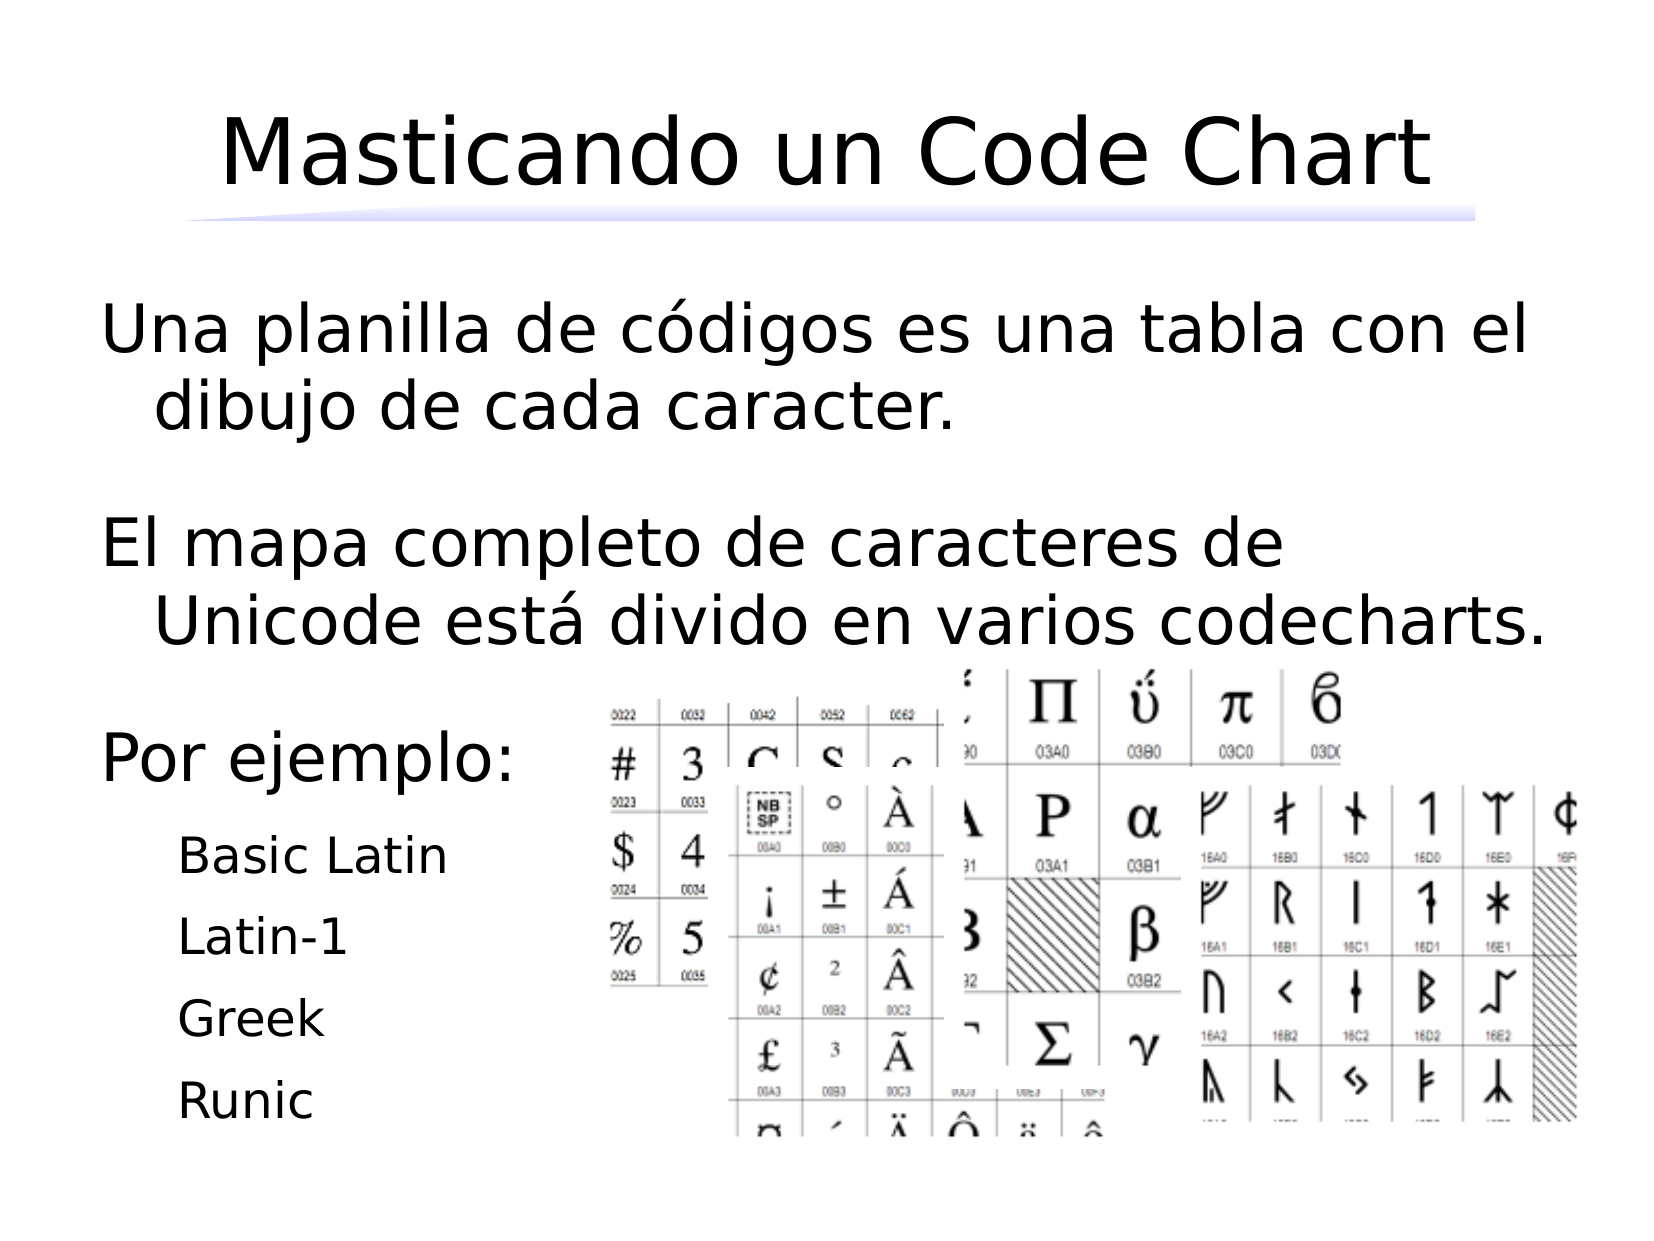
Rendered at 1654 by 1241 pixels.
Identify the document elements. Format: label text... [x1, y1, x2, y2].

picture [590, 649, 1598, 1158]
list Una planilla de códigos es una tabla con el dibujo de cada caracter. El mapa completo de caracteres de Unicode está divido en varios codecharts. Por ejemplo: Basic Latin Latin-1 Greek Runic Ver todas las planillas en: http://www.unicode.org/charts/ [82, 290, 1571, 1241]
title Masticando un Code Chart [82, 49, 1571, 257]
